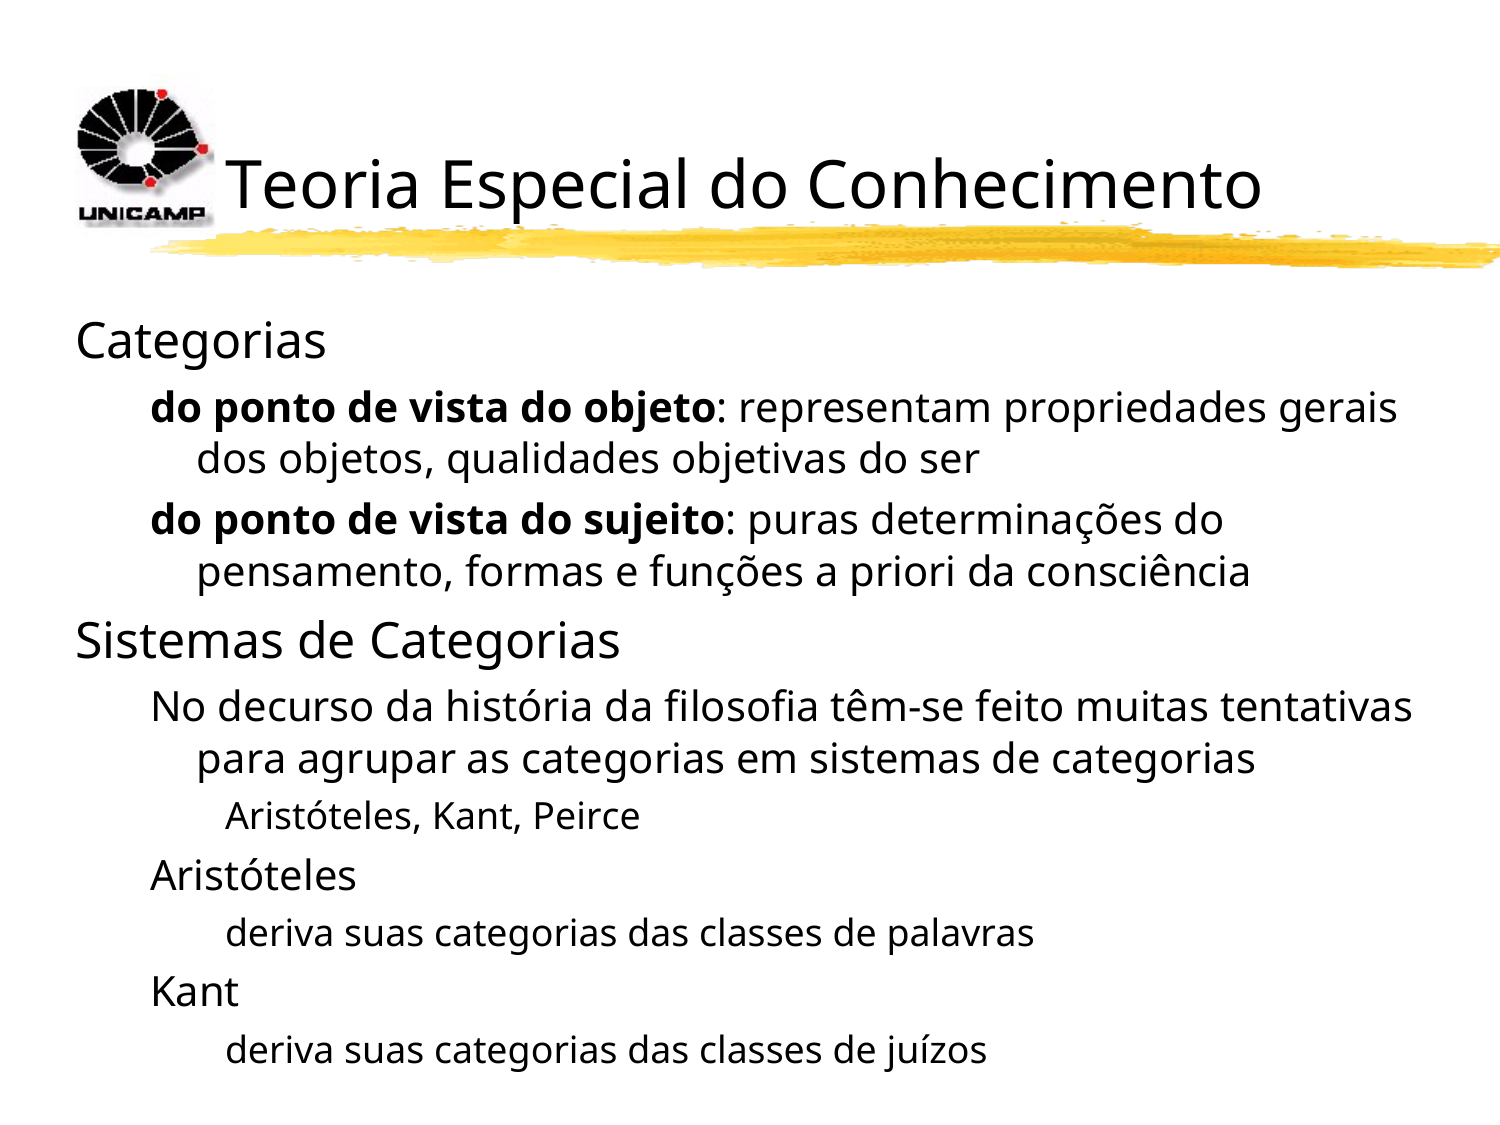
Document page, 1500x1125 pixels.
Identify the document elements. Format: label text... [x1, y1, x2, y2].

list Categorias do ponto de vista do objeto: representam propriedades gerais dos objetos, qualidades objetivas do ser do ponto de vista do sujeito: puras determinações do pensamento, formas e funções a priori da consciência Sistemas de Categorias No decurso da história da filosofia têm-se feito muitas tentativas para agrupar as categorias em sistemas de categorias Aristóteles, Kant, Peirce Aristóteles deriva suas categorias das classes de palavras Kant deriva suas categorias das classes de juízos [74, 309, 1417, 980]
picture [75, 74, 1500, 279]
title Teoria Especial do Conhecimento [225, 45, 1426, 225]
